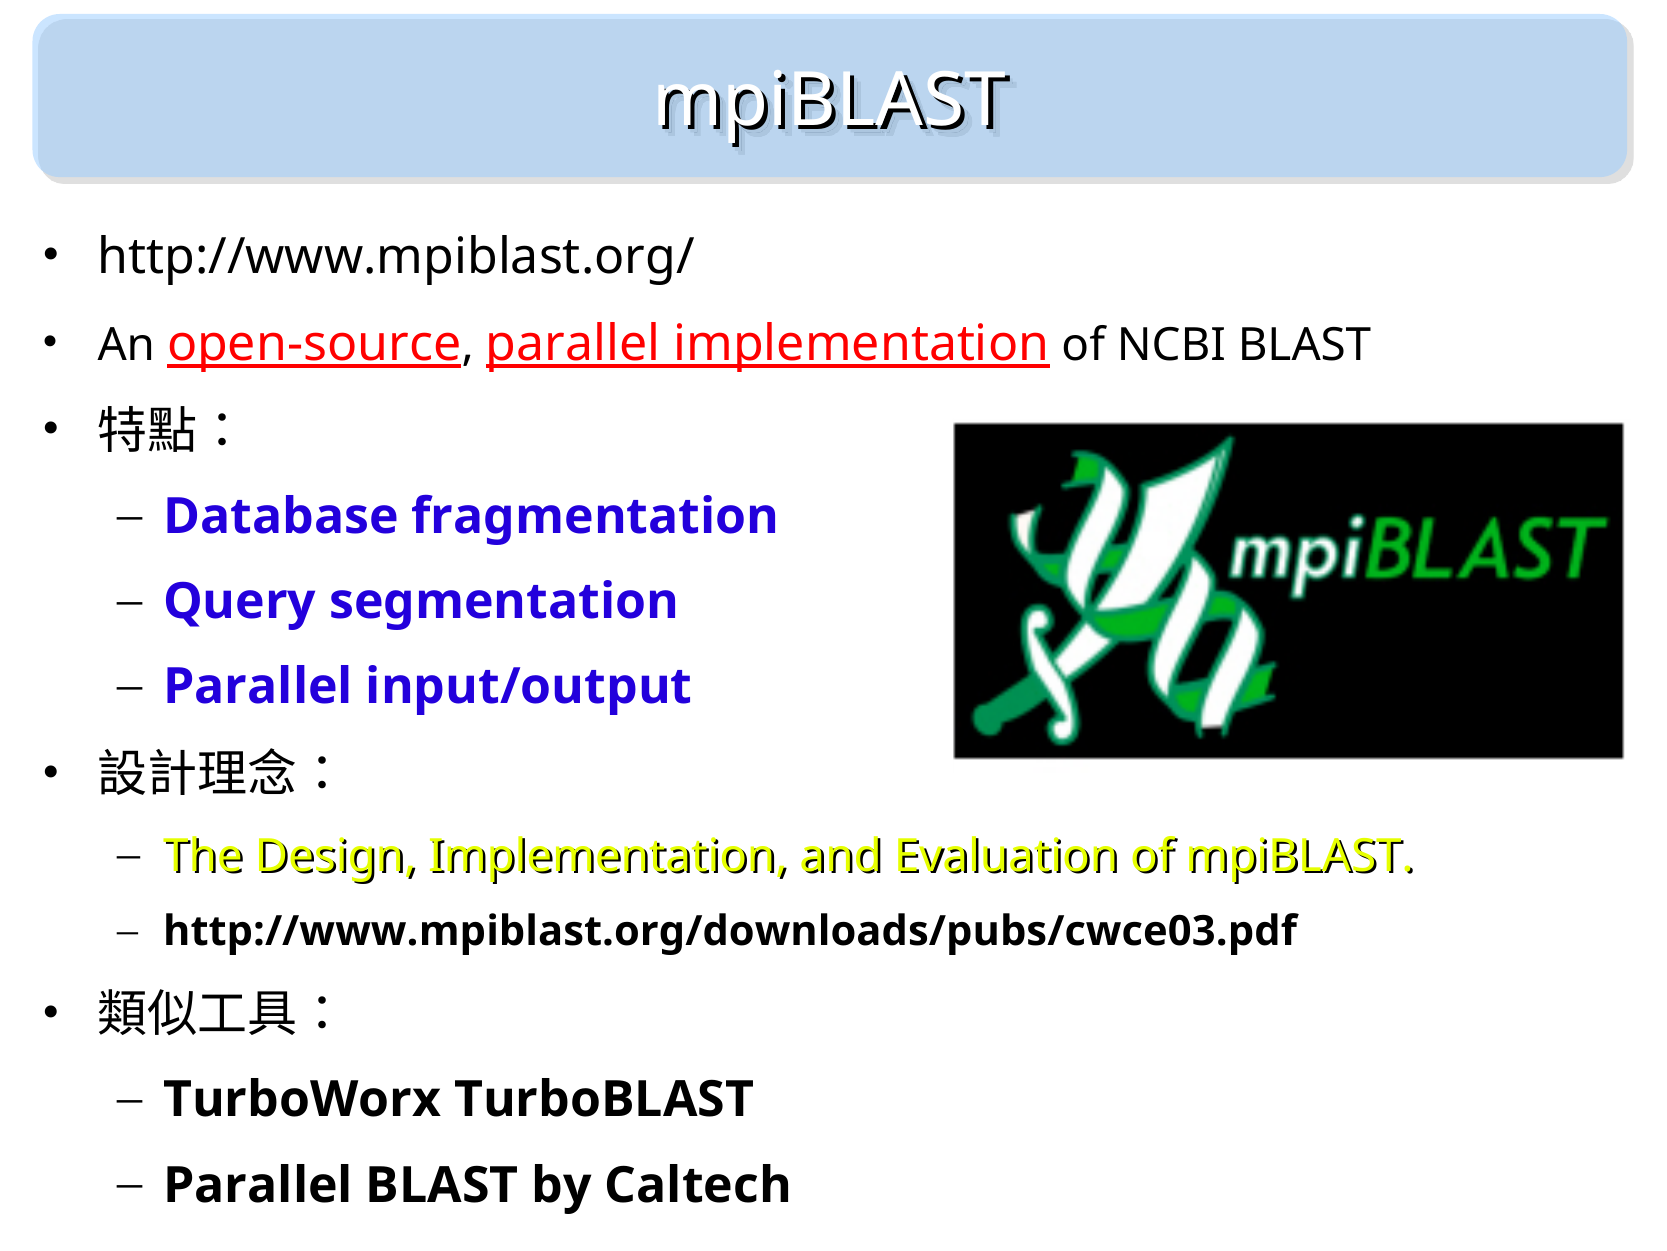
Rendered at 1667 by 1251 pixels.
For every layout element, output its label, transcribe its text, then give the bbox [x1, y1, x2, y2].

text_box mpiBLAST [32, 13, 1628, 178]
text_box http://www.mpiblast.org/ An open-source, parallel implementation of NCBI BLAST 特點： Database fragmentation Query segmentation Parallel input/output 設計理念： The Design, Implementation, and Evaluation of mpiBLAST. http://www.mpiblast.org/downloads/pubs/cwce03.pdf 類似工具： TurboWorx TurboBLAST Parallel BLAST by Caltech [42, 212, 1624, 1217]
picture [952, 418, 1631, 773]
